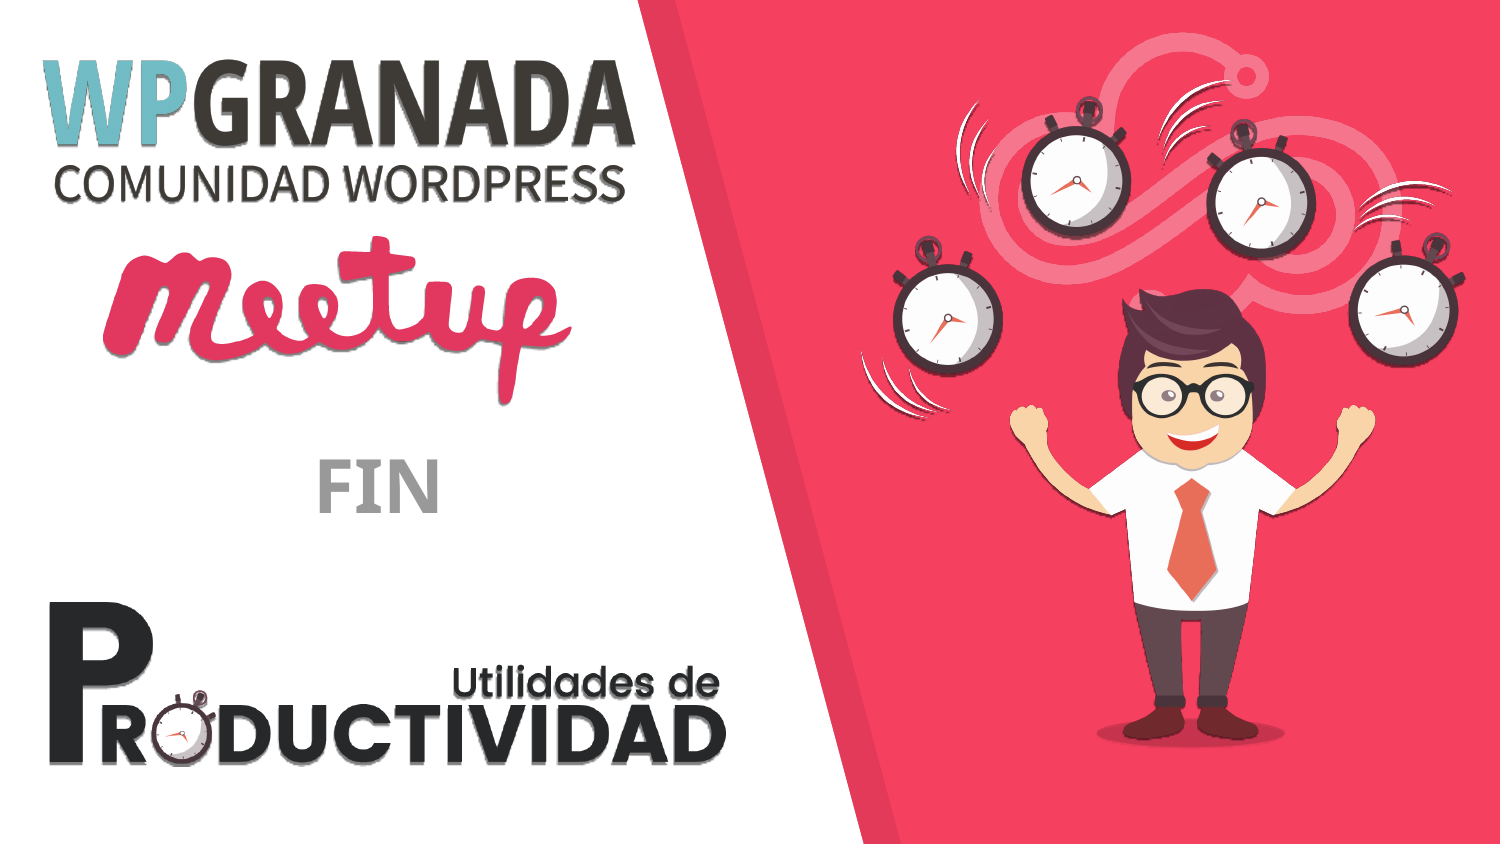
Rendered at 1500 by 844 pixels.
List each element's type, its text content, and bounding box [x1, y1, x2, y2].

title FIN [48, 422, 711, 544]
picture [861, 18, 1500, 775]
picture [99, 228, 578, 410]
picture [33, 48, 645, 209]
picture [39, 589, 733, 764]
